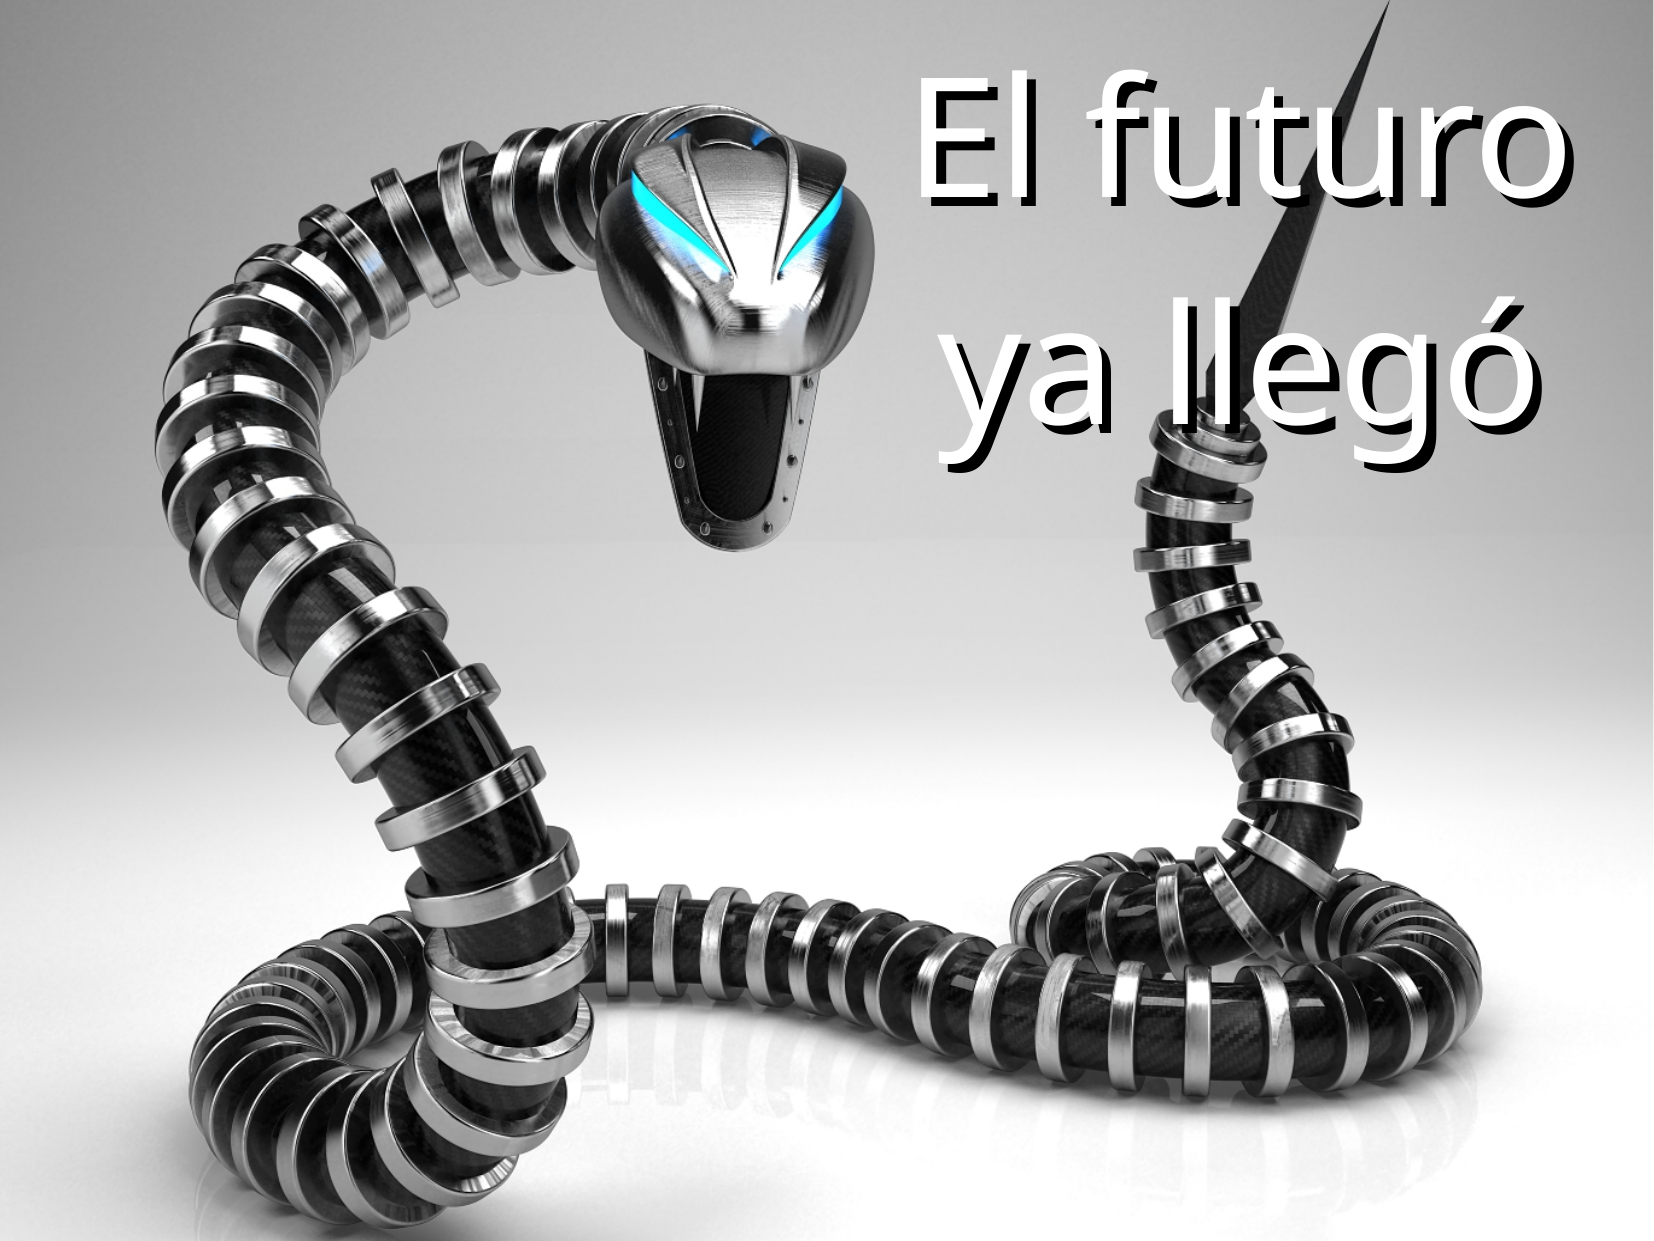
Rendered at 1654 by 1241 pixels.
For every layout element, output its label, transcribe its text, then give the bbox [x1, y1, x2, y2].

text_box El futuro ya llegó [661, 11, 1654, 457]
picture [0, 0, 1654, 1241]
